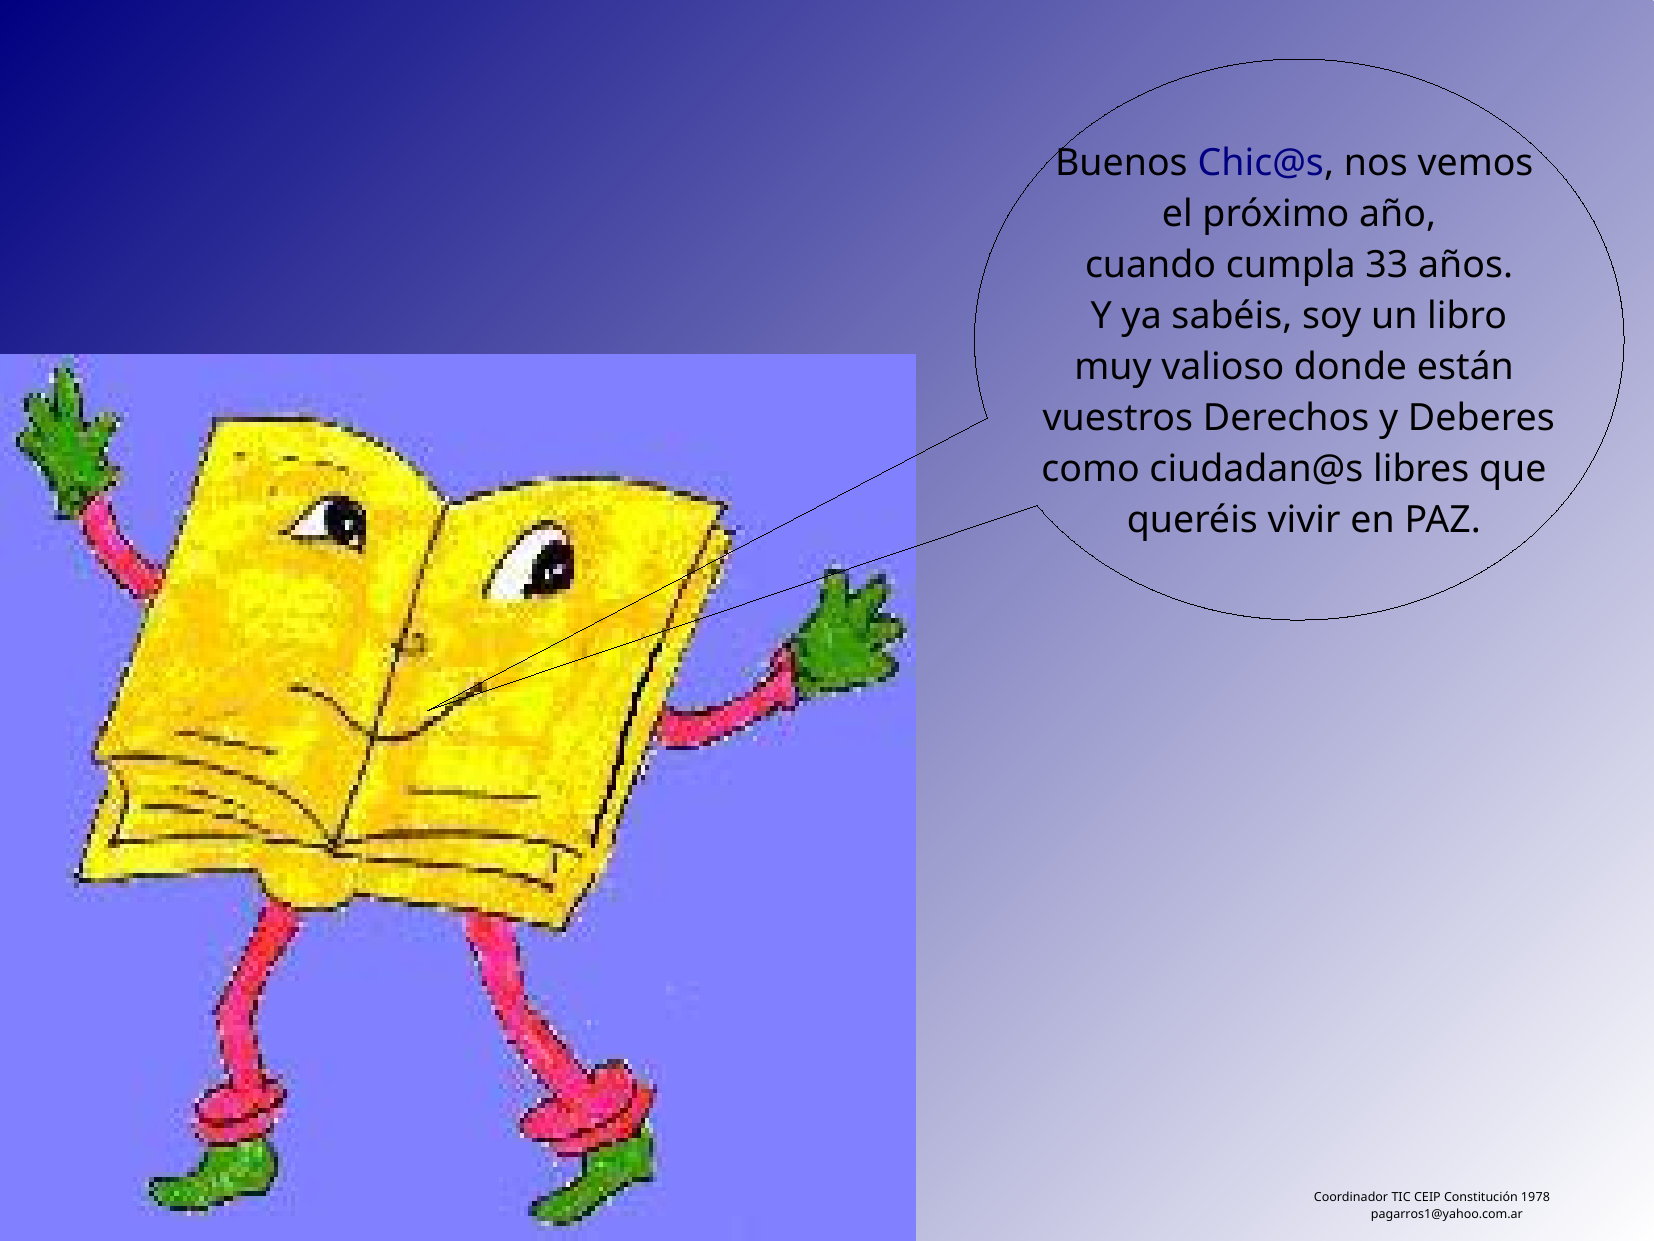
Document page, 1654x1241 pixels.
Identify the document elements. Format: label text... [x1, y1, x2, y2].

text_box Coordinador TIC CEIP Constitución 1978 pagarros1@yahoo.com.ar [1299, 1181, 1595, 1232]
picture [0, 354, 916, 1241]
text_box Buenos Chic@s, nos vemos el próximo año, cuando cumpla 33 años. Y ya sabéis, soy un libro muy valioso donde están vuestros Derechos y Deberes como ciudadan@s libres que queréis vivir en PAZ. [427, 59, 1625, 711]
